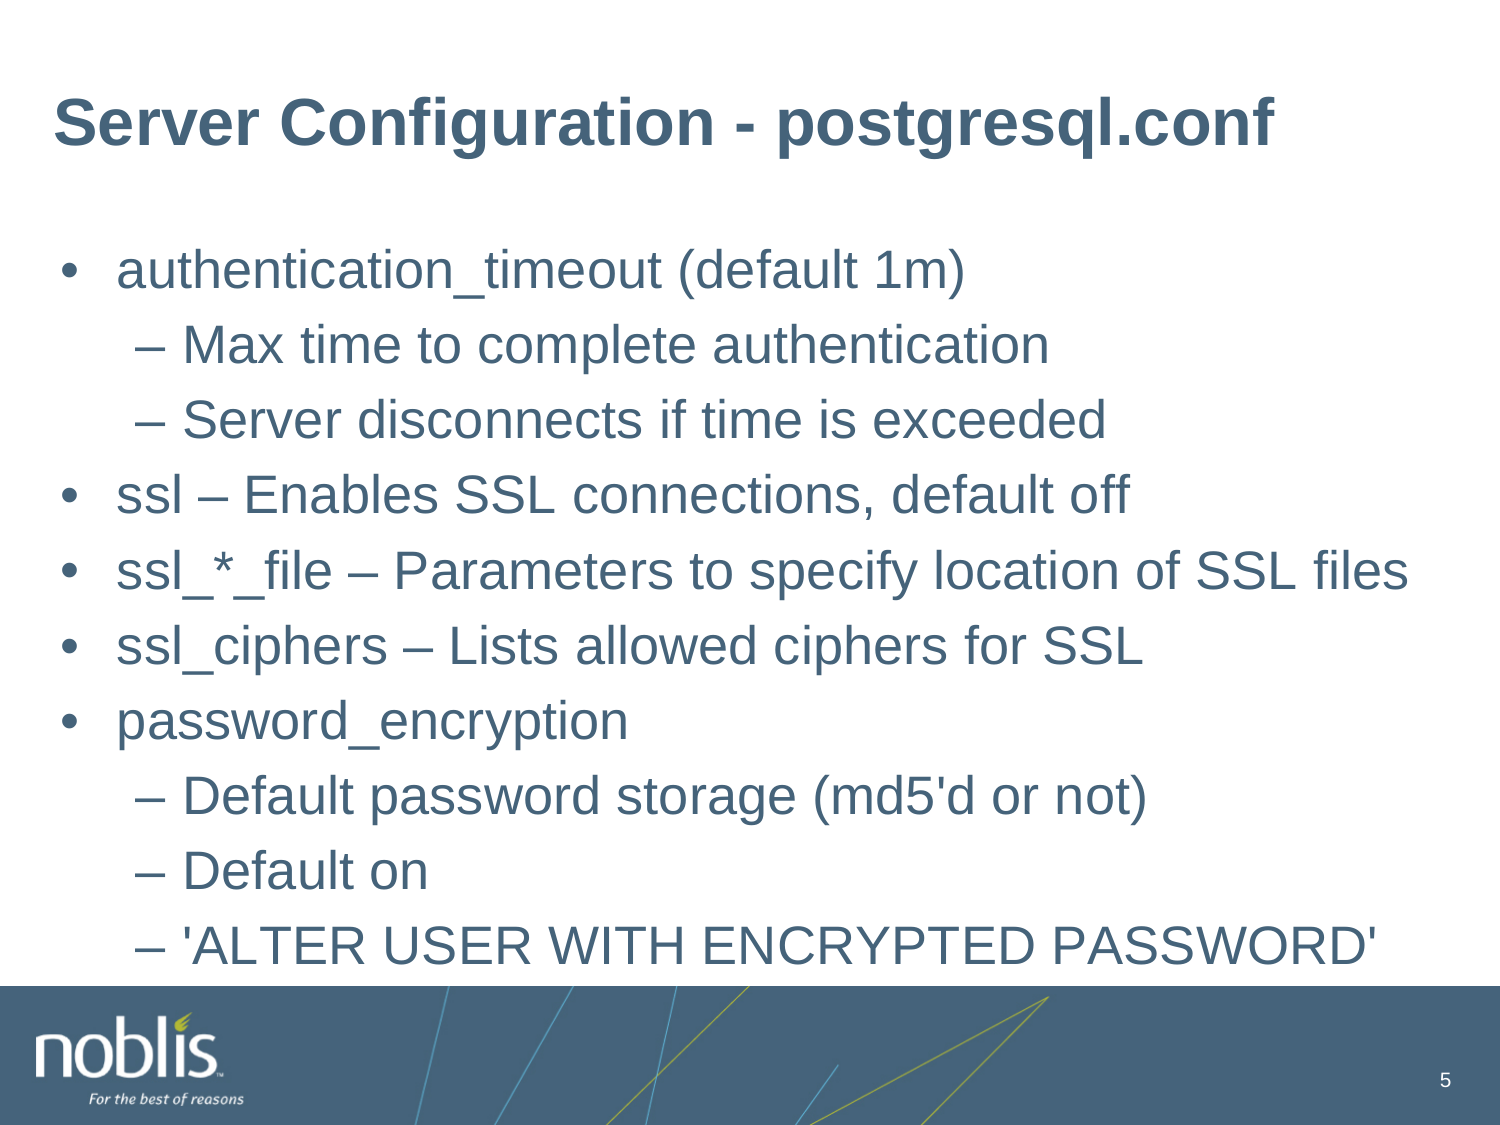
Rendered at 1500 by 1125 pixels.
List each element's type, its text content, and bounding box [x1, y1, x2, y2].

list authentication_timeout (default 1m) Max time to complete authentication Server disconnects if time is exceeded ssl – Enables SSL connections, default off ssl_*_file – Parameters to specify location of SSL files ssl_ciphers – Lists allowed ciphers for SSL password_encryption Default password storage (md5'd or not) Default on 'ALTER USER WITH ENCRYPTED PASSWORD' [60, 239, 1437, 976]
picture [0, 986, 1500, 1125]
title Server Configuration - postgresql.conf [53, 38, 1438, 211]
